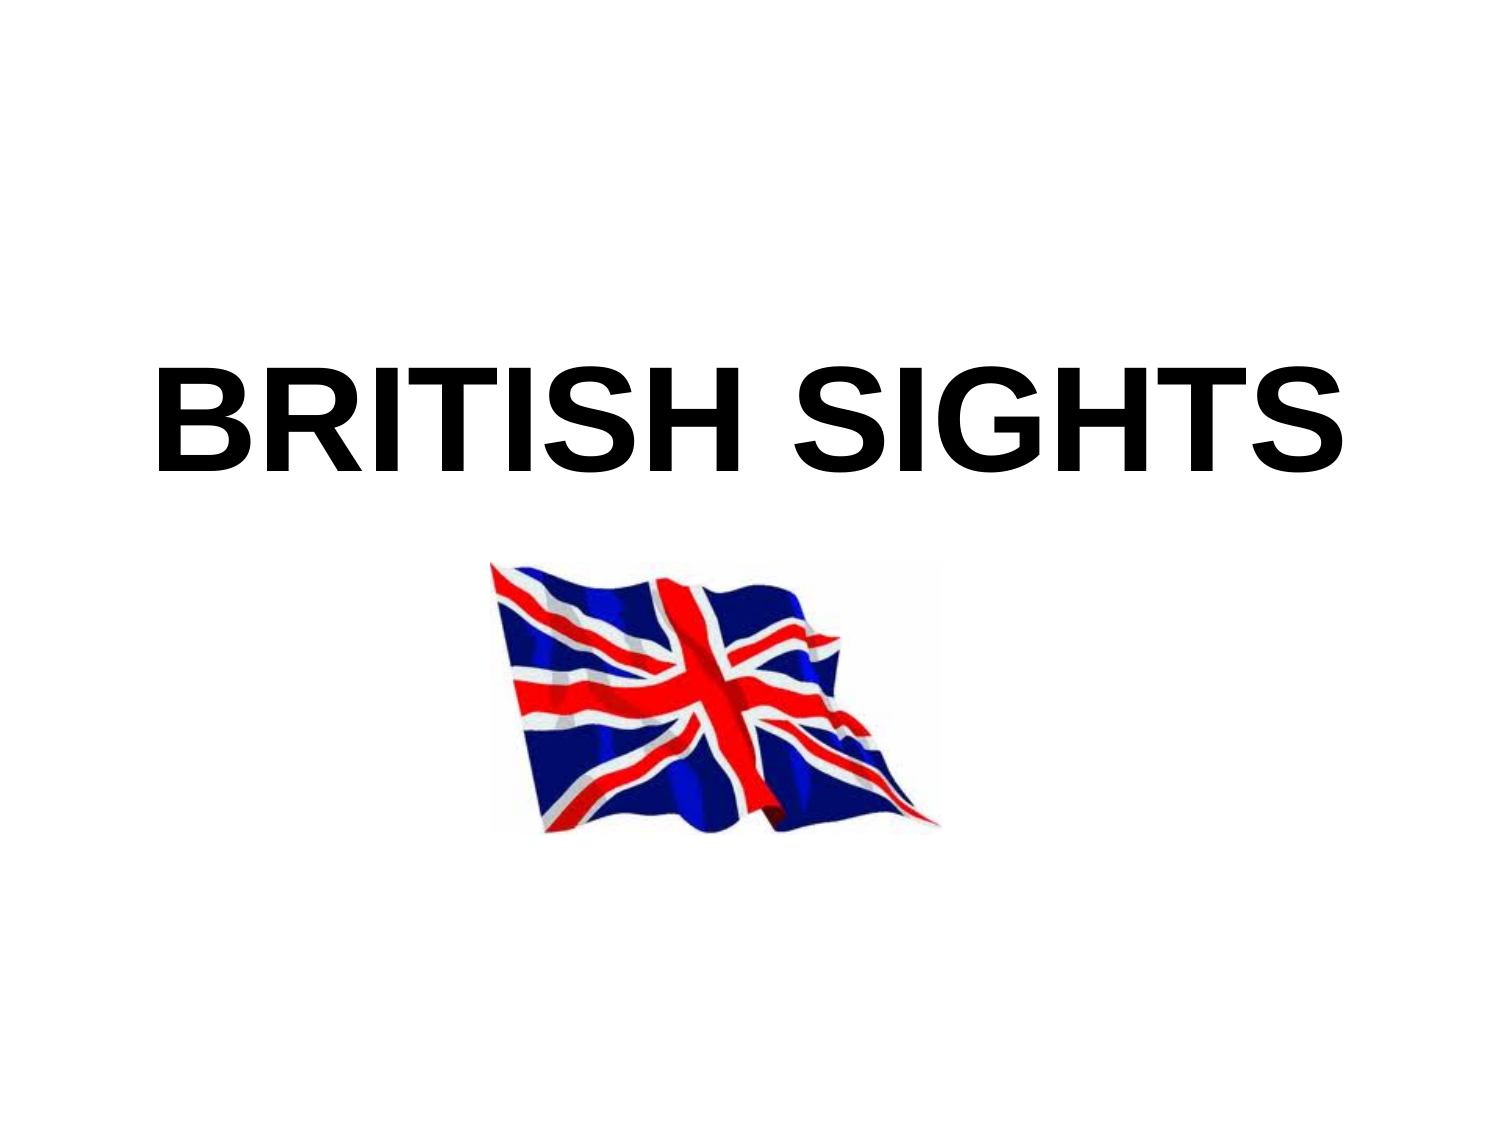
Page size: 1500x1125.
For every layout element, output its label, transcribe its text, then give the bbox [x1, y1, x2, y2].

title BRITISH SIGHTS [112, 290, 1388, 533]
picture [490, 562, 942, 835]
